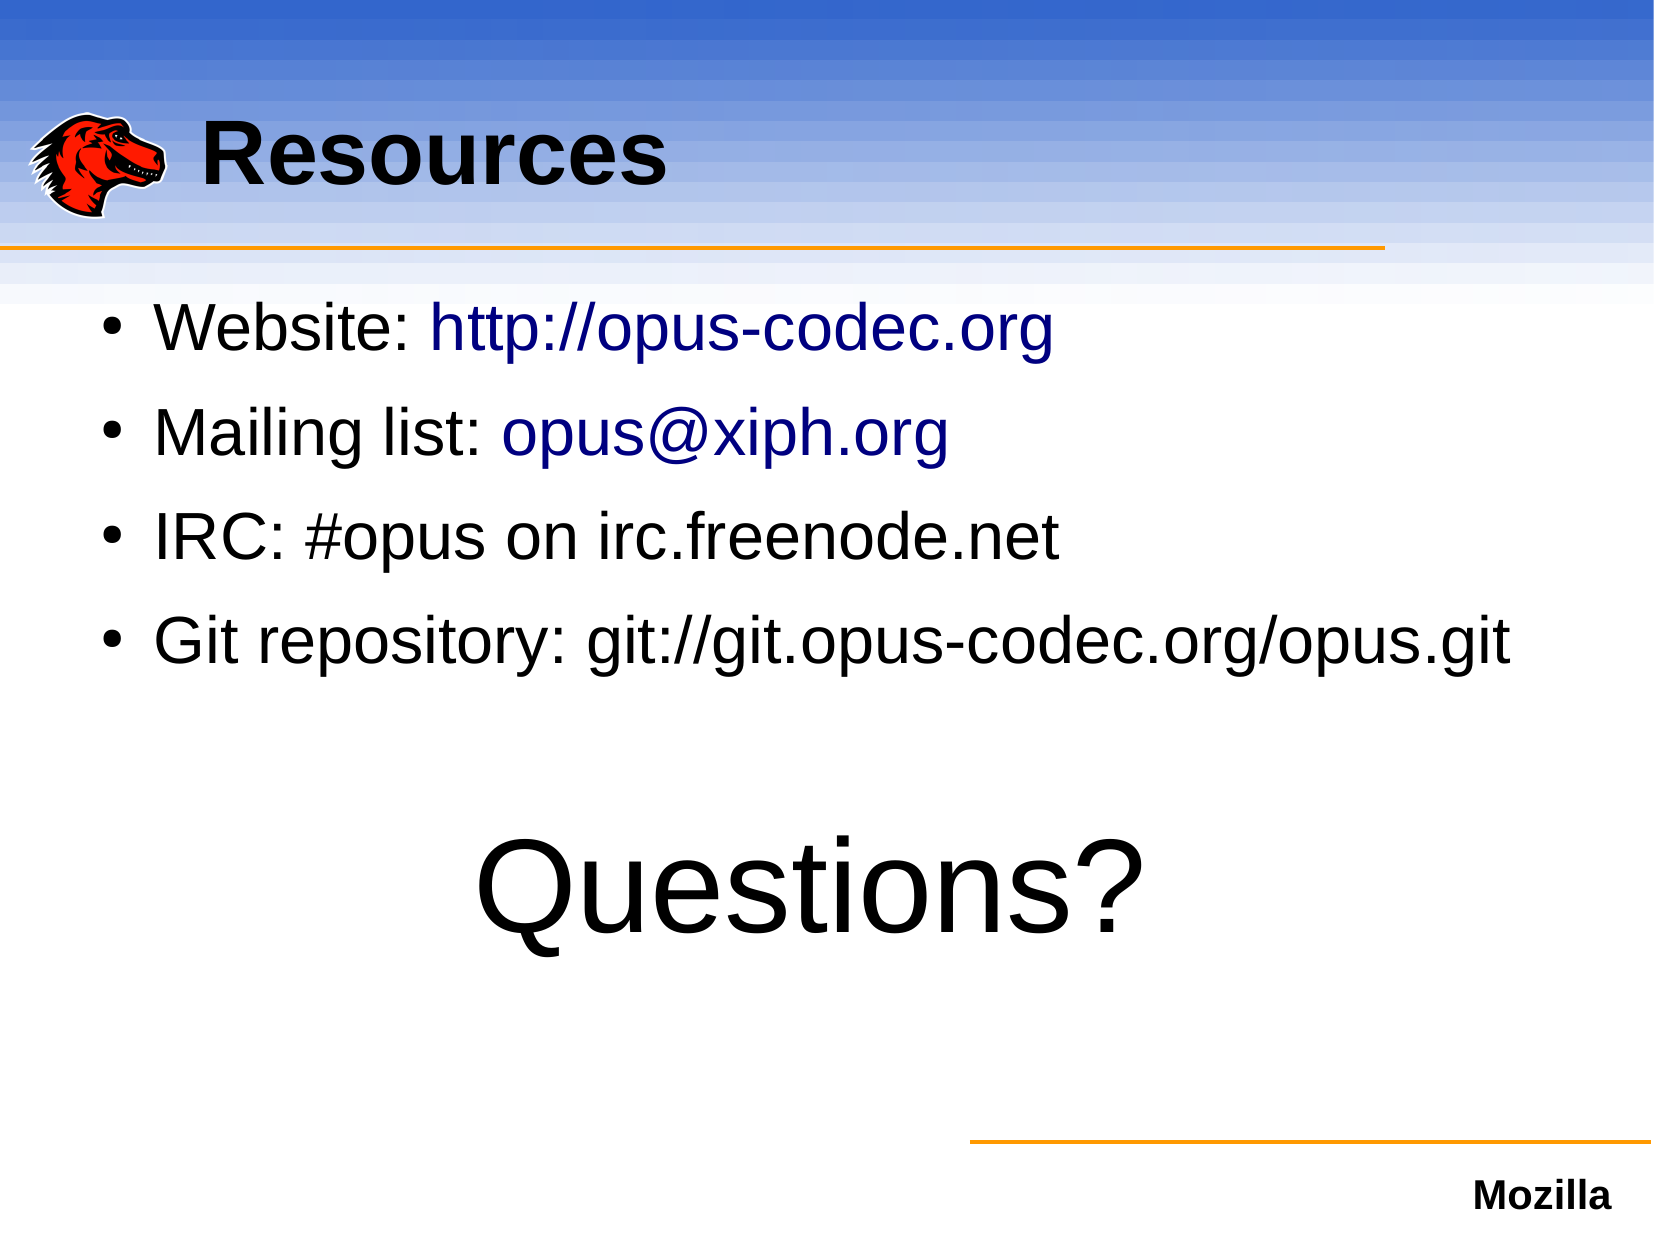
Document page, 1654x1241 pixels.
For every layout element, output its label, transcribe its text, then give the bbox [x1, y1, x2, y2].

picture [0, 0, 1654, 1241]
title Resources [200, 49, 1571, 257]
list Website: http://opus-codec.org Mailing list: opus@xiph.org IRC: #opus on irc.freenode.net Git repository: git://git.opus-codec.org/opus.git Questions? [82, 290, 1538, 1010]
